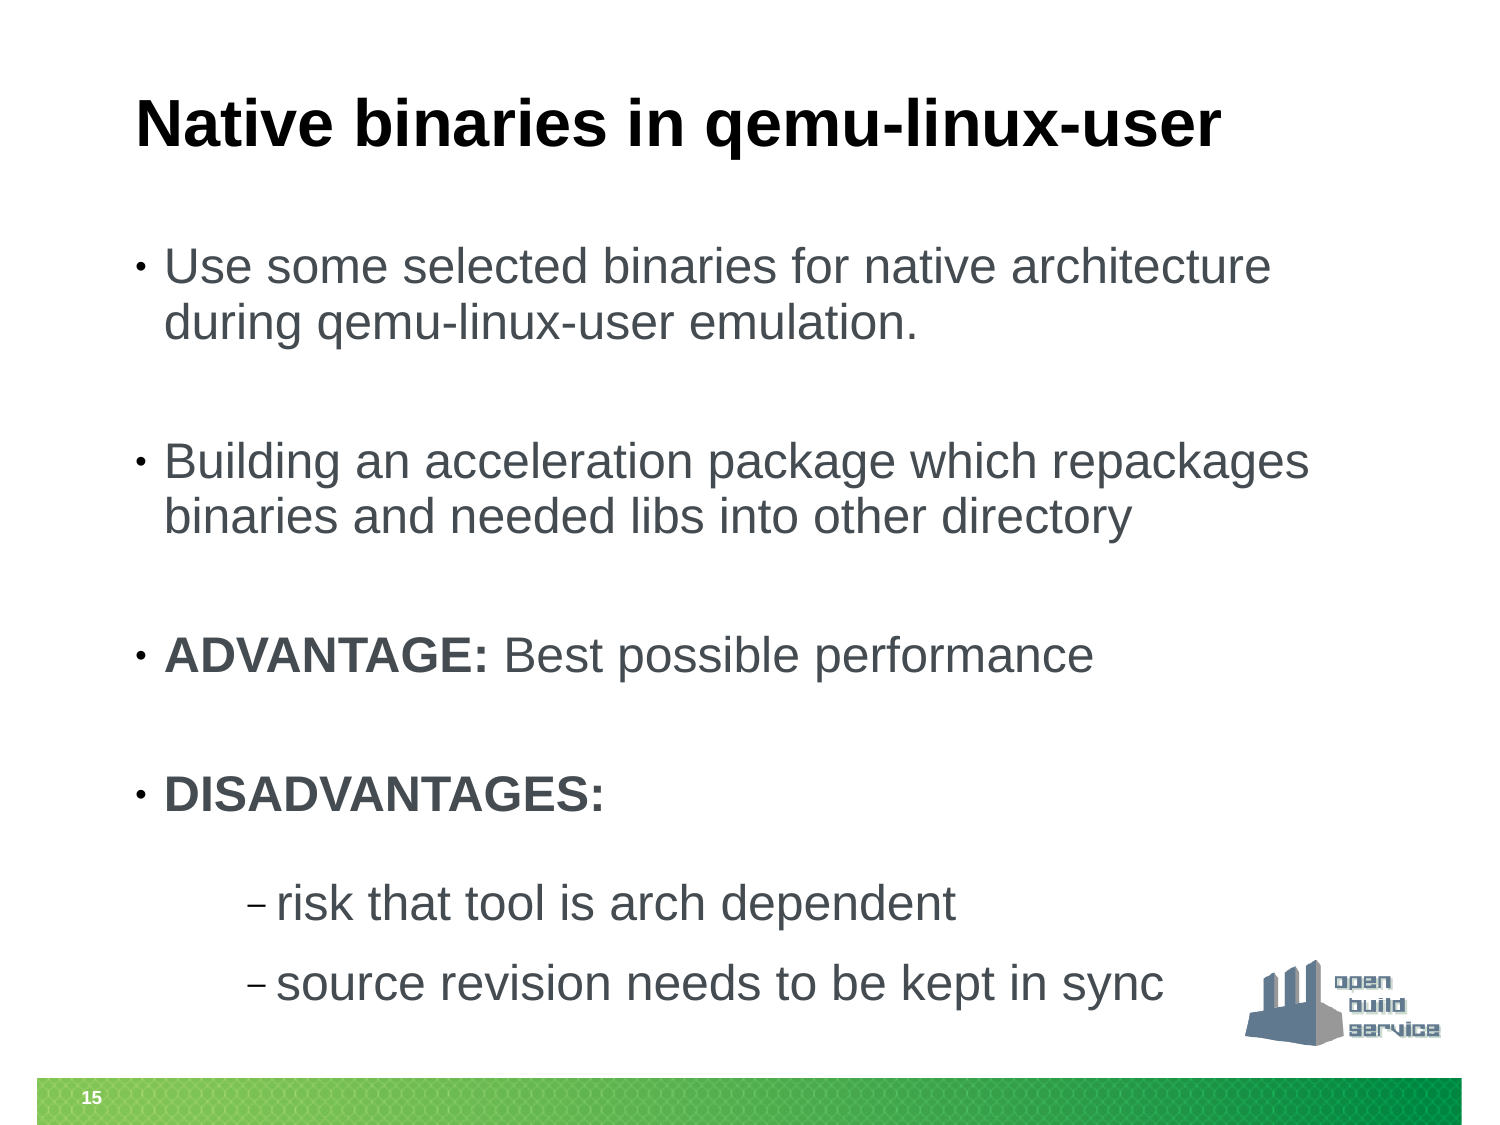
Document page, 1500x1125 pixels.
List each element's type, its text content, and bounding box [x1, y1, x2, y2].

picture [1372, 960, 1441, 1046]
title Native binaries in qemu-linux-user [135, 41, 1372, 204]
picture [37, 1078, 1462, 1125]
list Use some selected binaries for native architecture during qemu-linux-user emulation. Building an acceleration package which repackages binaries and needed libs into other directory ADVANTAGE: Best possible performance DISADVANTAGES: risk that tool is arch dependent source revision needs to be kept in sync [135, 238, 1372, 1064]
